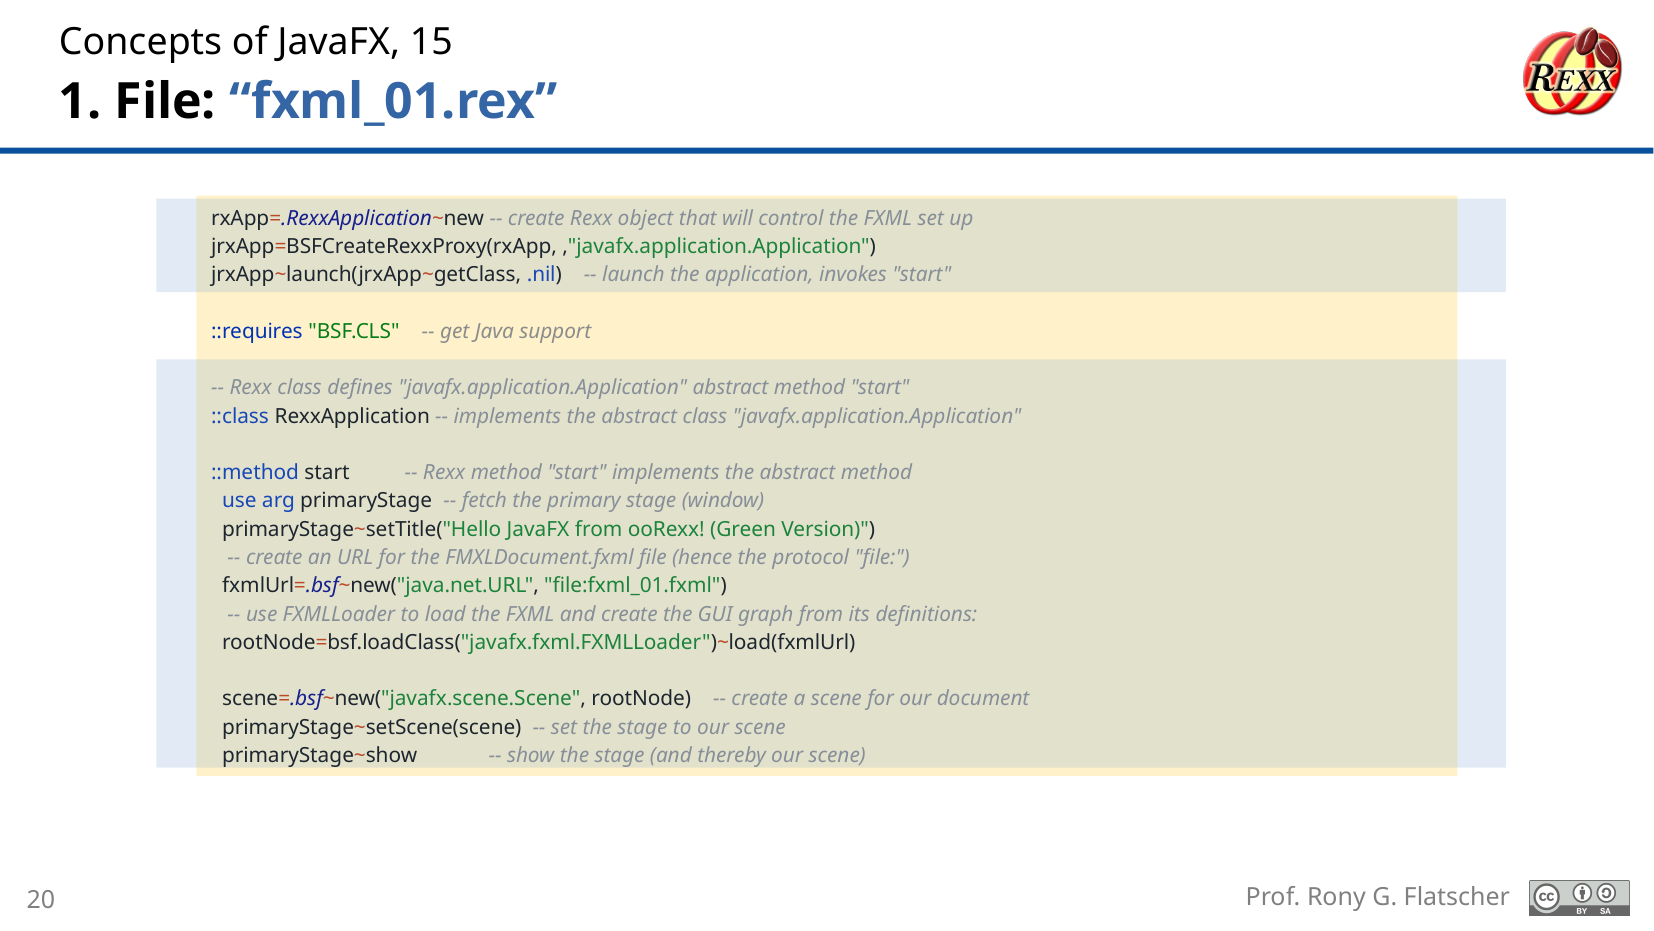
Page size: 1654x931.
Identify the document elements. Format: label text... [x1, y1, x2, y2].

text_box [156, 359, 1507, 768]
text_box [156, 198, 1506, 293]
title Concepts of JavaFX, 15 1. File: “fxml_01.rex” [0, 0, 1625, 148]
text_box rxApp=.RexxApplication~new -- create Rexx object that will control the FXML set up jrxApp=BSFCreateRexxProxy(rxApp, ,"javafx.application.Application") jrxApp~launch(jrxApp~getClass, .nil) -- launch the application, invokes "start" ::requires "BSF.CLS" -- get Java support -- Rexx class defines "javafx.application.Application" abstract method "start" ::class RexxApplication -- implements the abstract class "javafx.application.Application" ::method start -- Rexx method "start" implements the abstract method use arg primaryStage -- fetch the primary stage (window) primaryStage~setTitle("Hello JavaFX from ooRexx! (Green Version)") -- create an URL for the FMXLDocument.fxml file (hence the protocol "file:") fxmlUrl=.bsf~new("java.net.URL", "file:fxml_01.fxml") -- use FXMLLoader to load the FXML and create the GUI graph from its definitions: rootNode=bsf.loadClass("javafx.fxml.FXMLLoader")~load(fxmlUrl) scene=.bsf~new("javafx.scene.Scene", rootNode) -- create a scene for our document primaryStage~setScene(scene) -- set the stage to our scene primaryStage~show -- show the stage (and thereby our scene) [196, 293, 1458, 359]
